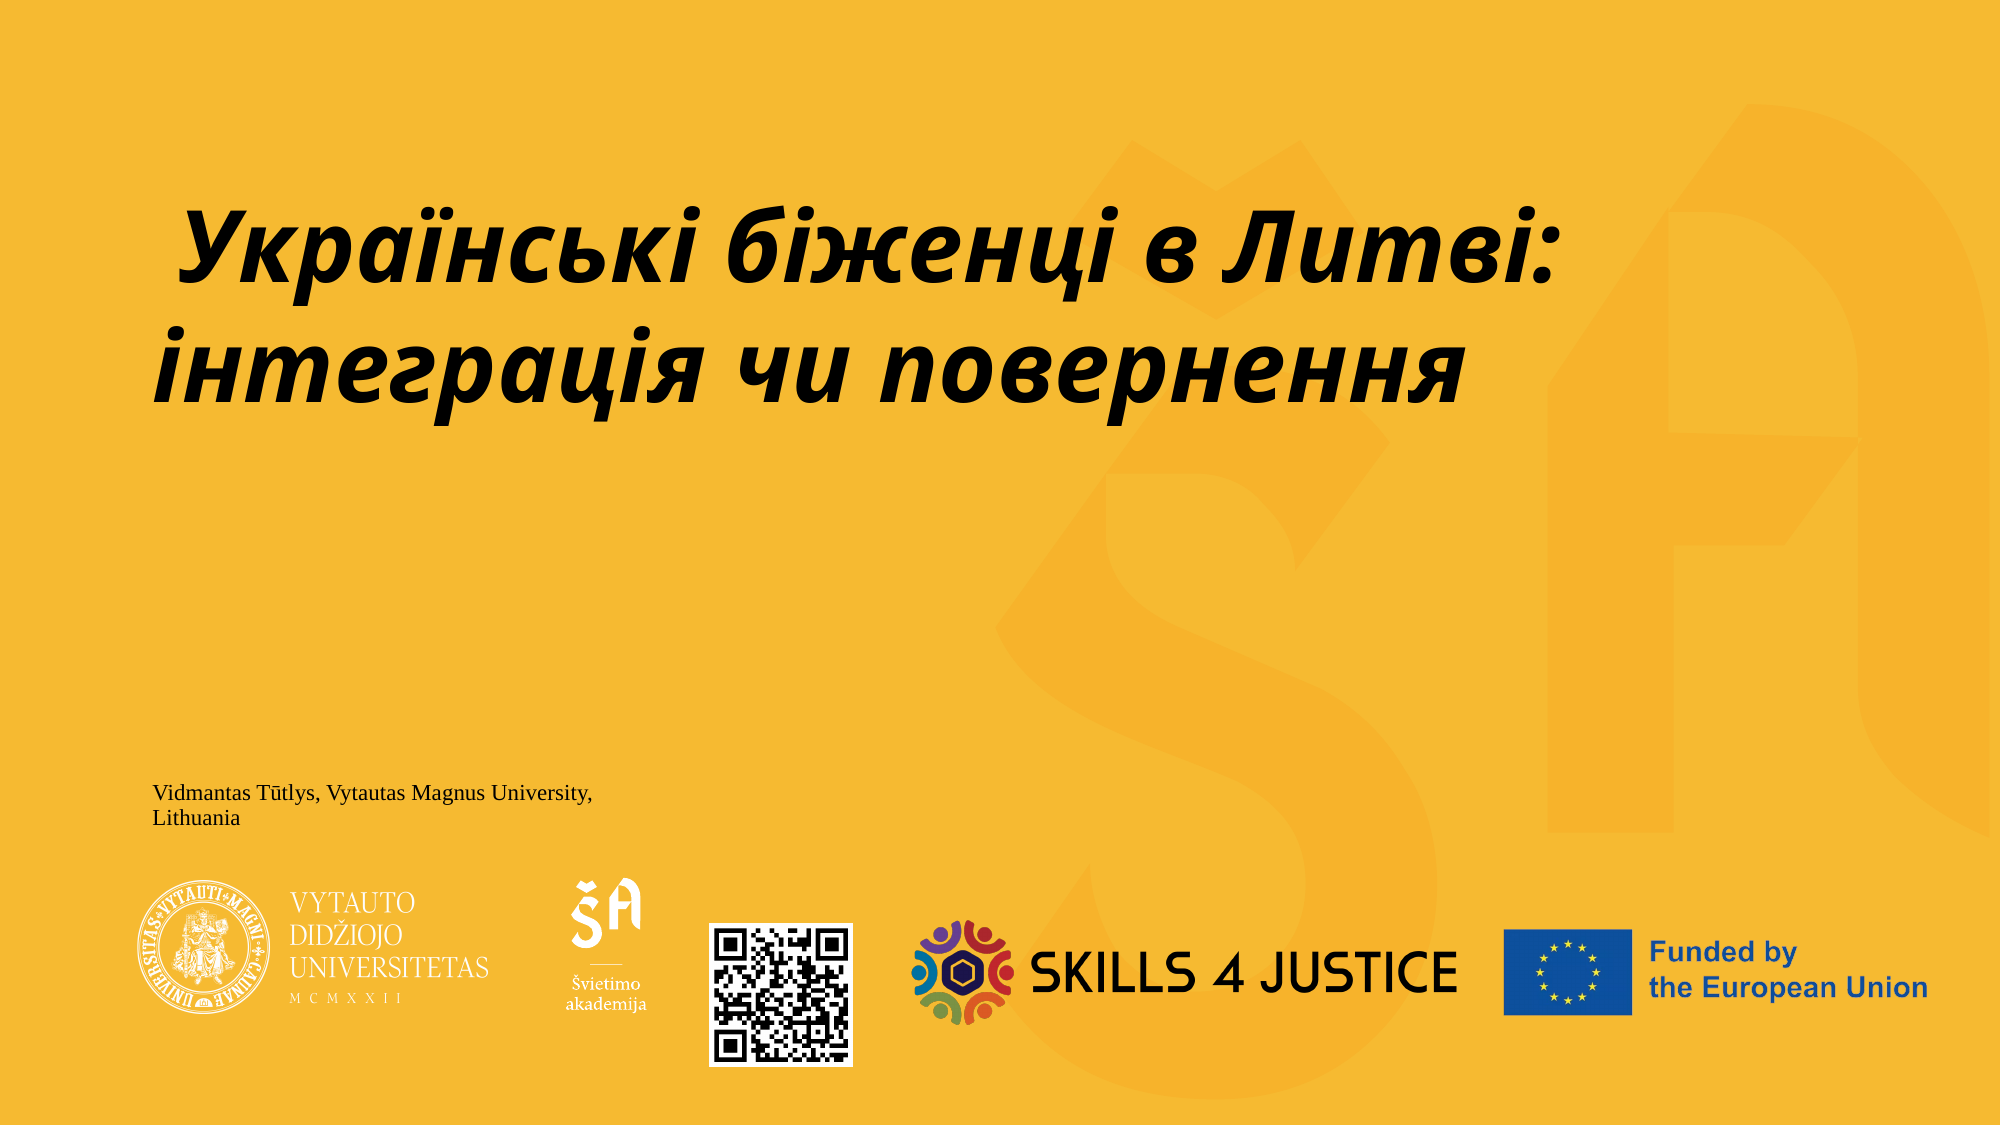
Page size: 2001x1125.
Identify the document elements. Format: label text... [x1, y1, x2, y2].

title [137, 78, 1842, 774]
list Vidmantas Tūtlys, Vytautas Magnus University, Lithuania [146, 701, 2000, 845]
text_box Українські біженці в Литві: інтеграція чи повернення [137, 130, 1824, 434]
picture [709, 923, 853, 1067]
